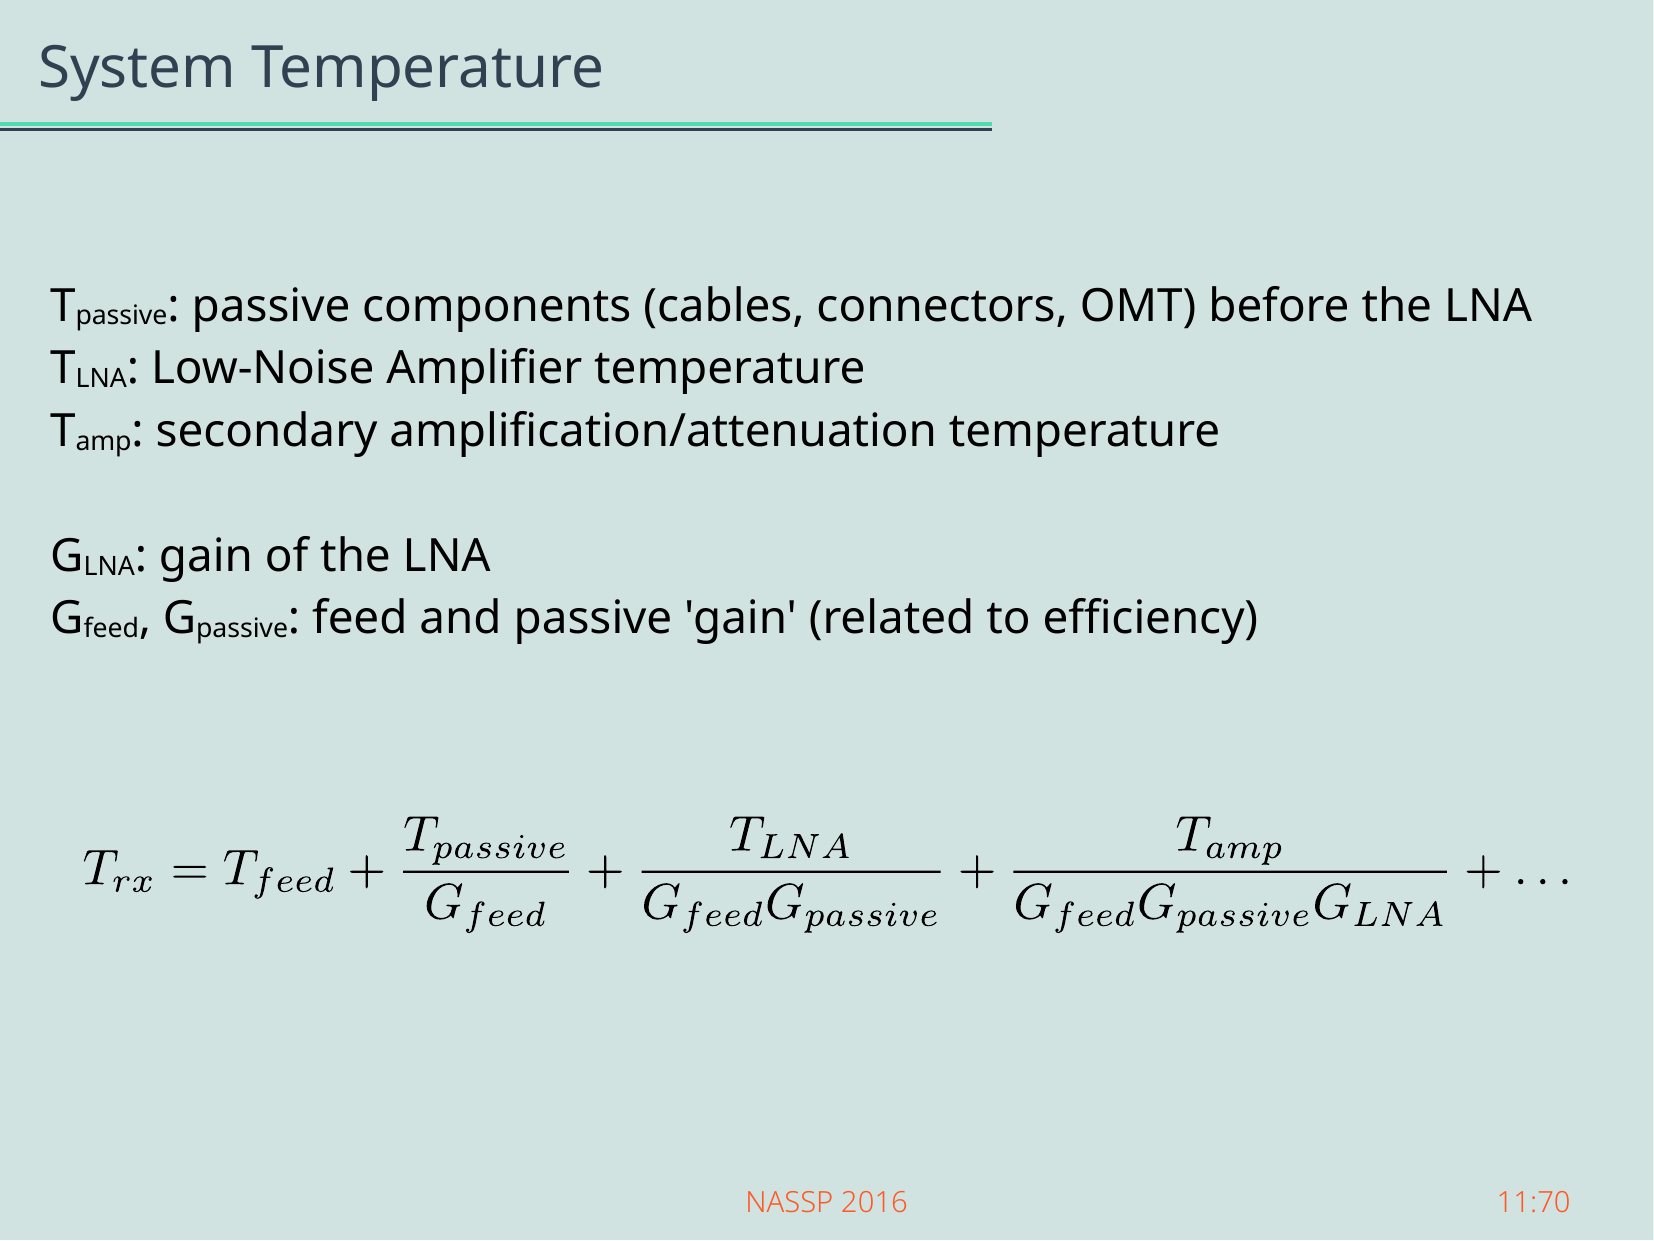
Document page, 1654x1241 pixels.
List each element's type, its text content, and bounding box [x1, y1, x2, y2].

text_box Tpassive: passive components (cables, connectors, OMT) before the LNA TLNA: Low-Noise Amplifier temperature Tamp: secondary amplification/attenuation temperature GLNA: gain of the LNA Gfeed, Gpassive: feed and passive 'gain' (related to efficiency) [35, 264, 1654, 685]
text_box System Temperature [23, 17, 1063, 103]
text_box [82, 816, 1572, 934]
